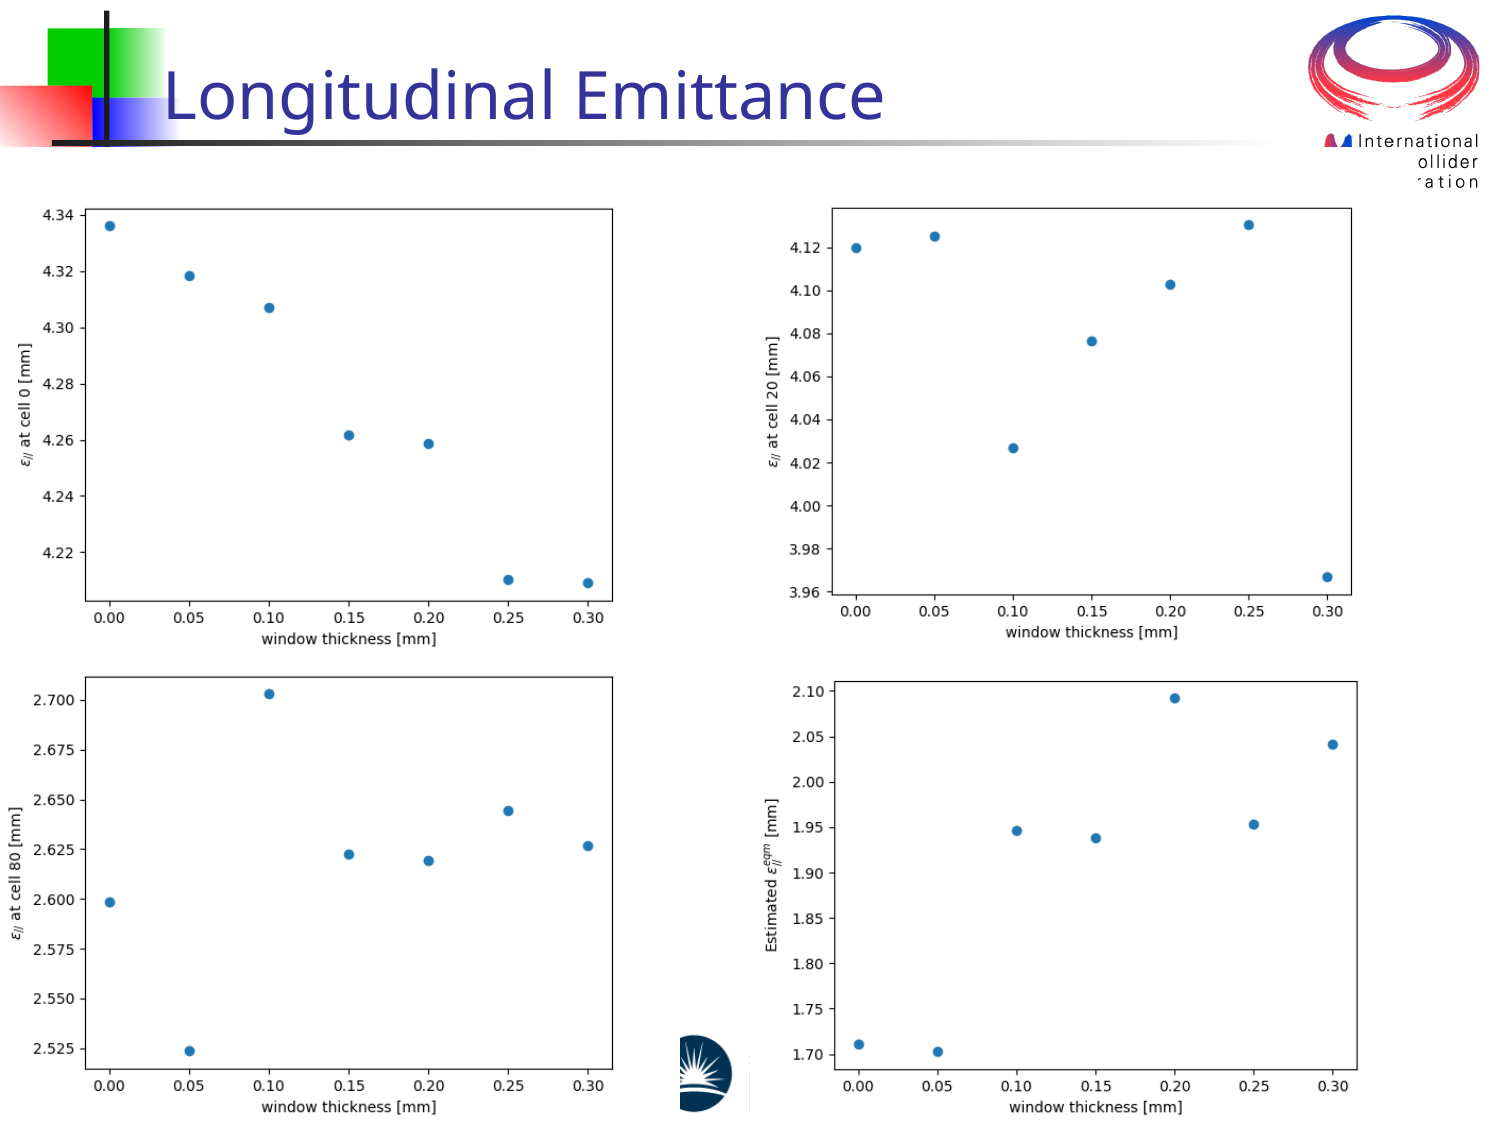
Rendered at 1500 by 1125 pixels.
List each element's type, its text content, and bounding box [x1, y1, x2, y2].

title Longitudinal Emittance [162, 0, 1441, 188]
picture [0, 15, 1480, 1125]
